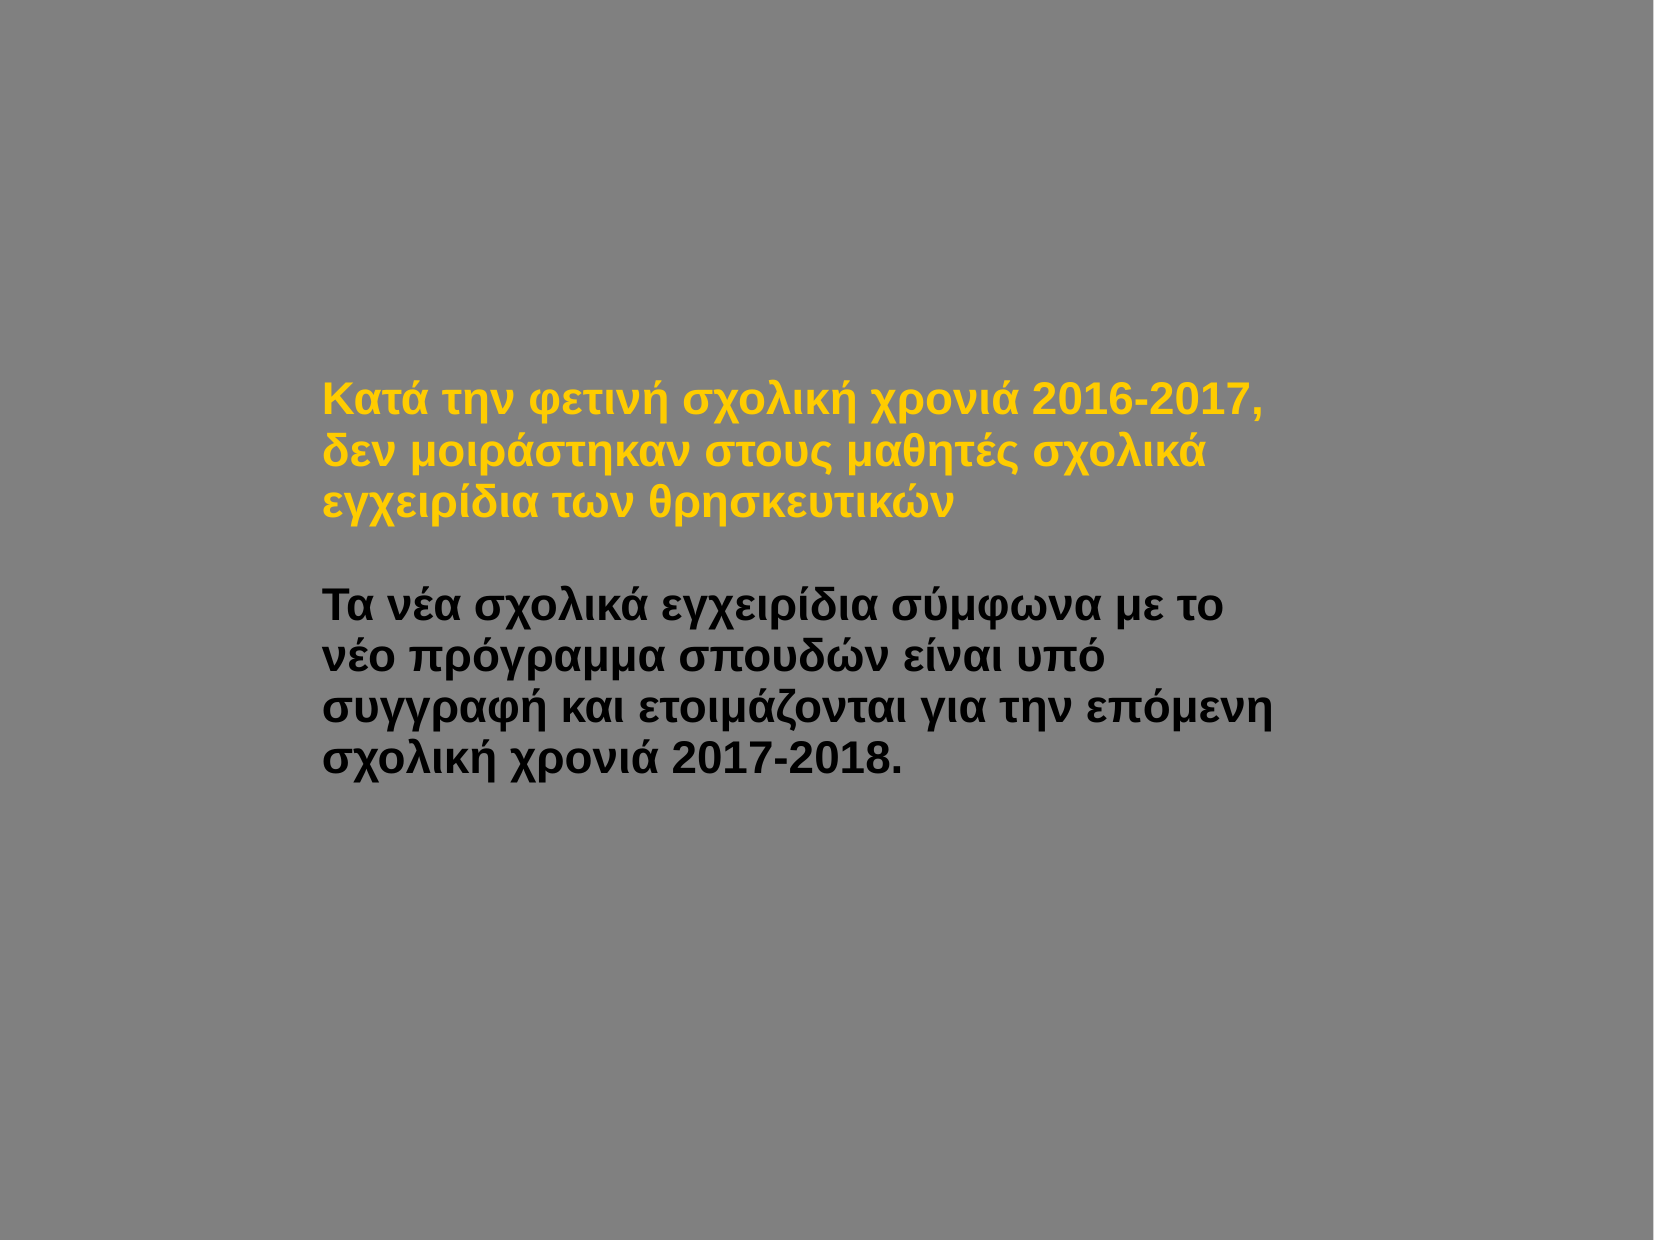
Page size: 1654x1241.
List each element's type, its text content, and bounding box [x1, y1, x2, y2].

text_box Κατά την φετινή σχολική χρονιά 2016-2017, δεν μοιράστηκαν στους μαθητές σχολικά εγχειρίδια των θρησκευτικών Τα νέα σχολικά εγχειρίδια σύμφωνα με το νέο πρόγραμμα σπουδών είναι υπό συγγραφή και ετοιμάζονται για την επόμενη σχολική χρονιά 2017-2018. [307, 366, 1300, 800]
